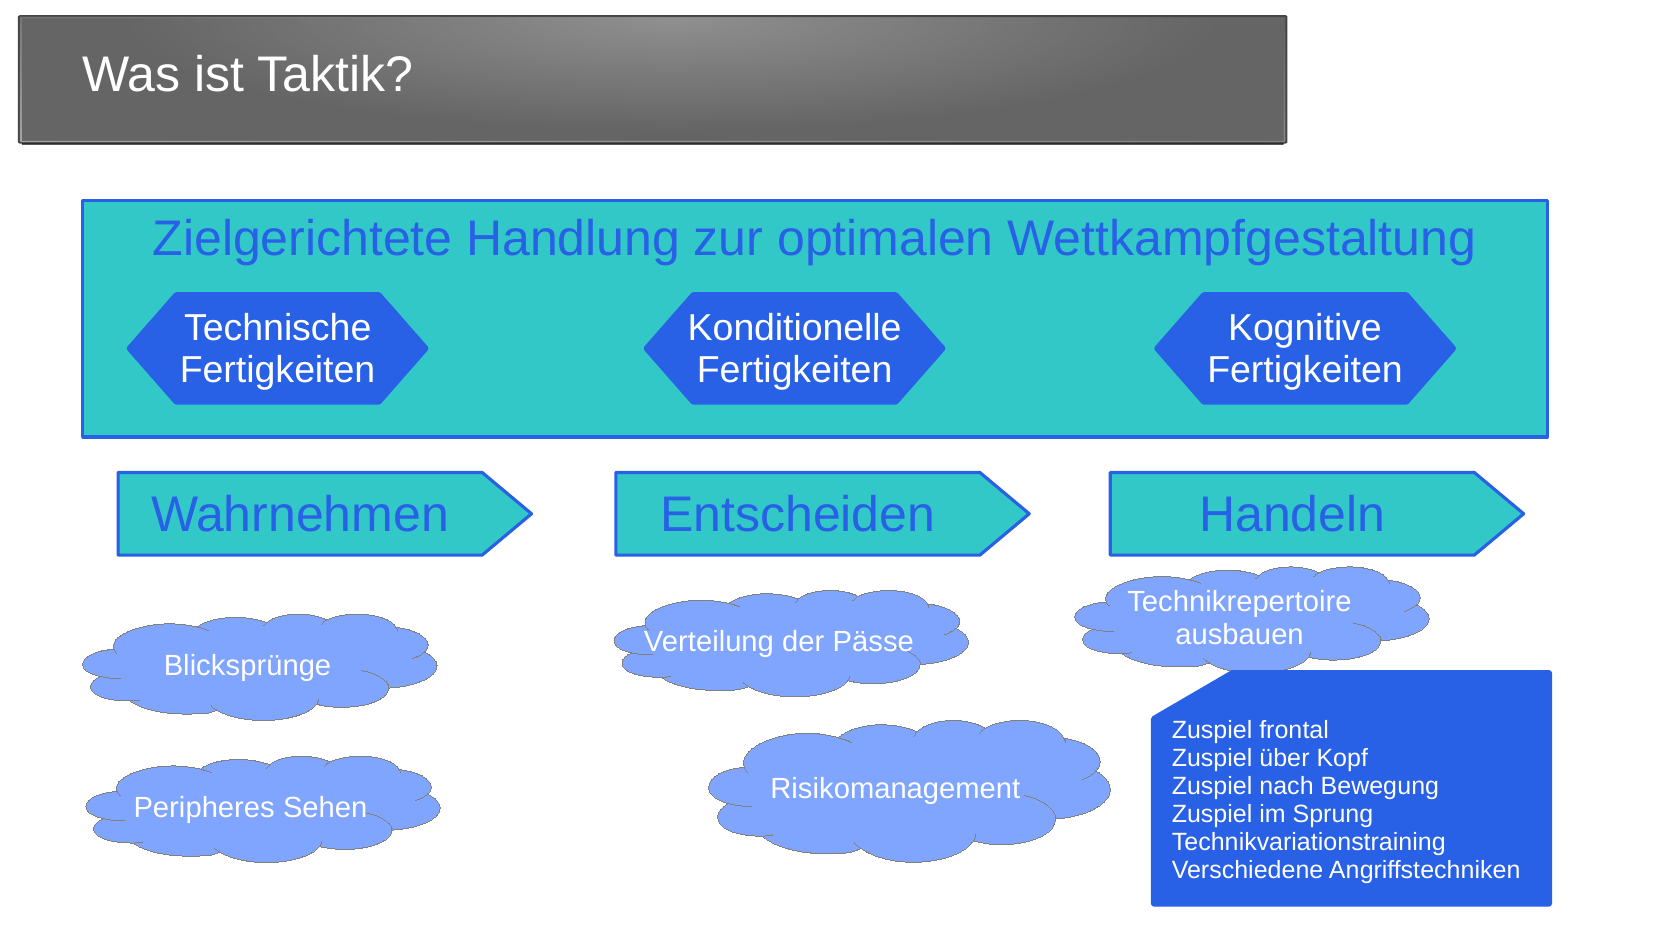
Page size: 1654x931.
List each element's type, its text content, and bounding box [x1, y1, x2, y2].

text_box Technikrepertoire ausbauen [1074, 566, 1430, 673]
text_box Peripheres Sehen [85, 756, 441, 863]
text_box Wahrnehmen [118, 472, 532, 556]
text_box Risikomanagement [708, 720, 1111, 863]
text_box Entscheiden [615, 472, 1030, 556]
text_box Zuspiel frontal Zuspiel über Kopf Zuspiel nach Bewegung Zuspiel im Sprung Technikvariationstraining Verschiedene Angriffstechniken [1154, 673, 1549, 904]
text_box Technische Fertigkeiten [129, 295, 426, 402]
text_box Verteilung der Pässe [614, 590, 969, 697]
text_box Konditionelle Fertigkeiten [646, 295, 943, 402]
text_box Zielgerichtete Handlung zur optimalen Wettkampfgestaltung [82, 200, 1548, 438]
text_box Blicksprünge [82, 614, 438, 721]
title Was ist Taktik? [82, 29, 1235, 119]
text_box Handeln [1110, 472, 1524, 556]
text_box Kognitive Fertigkeiten [1157, 295, 1453, 402]
